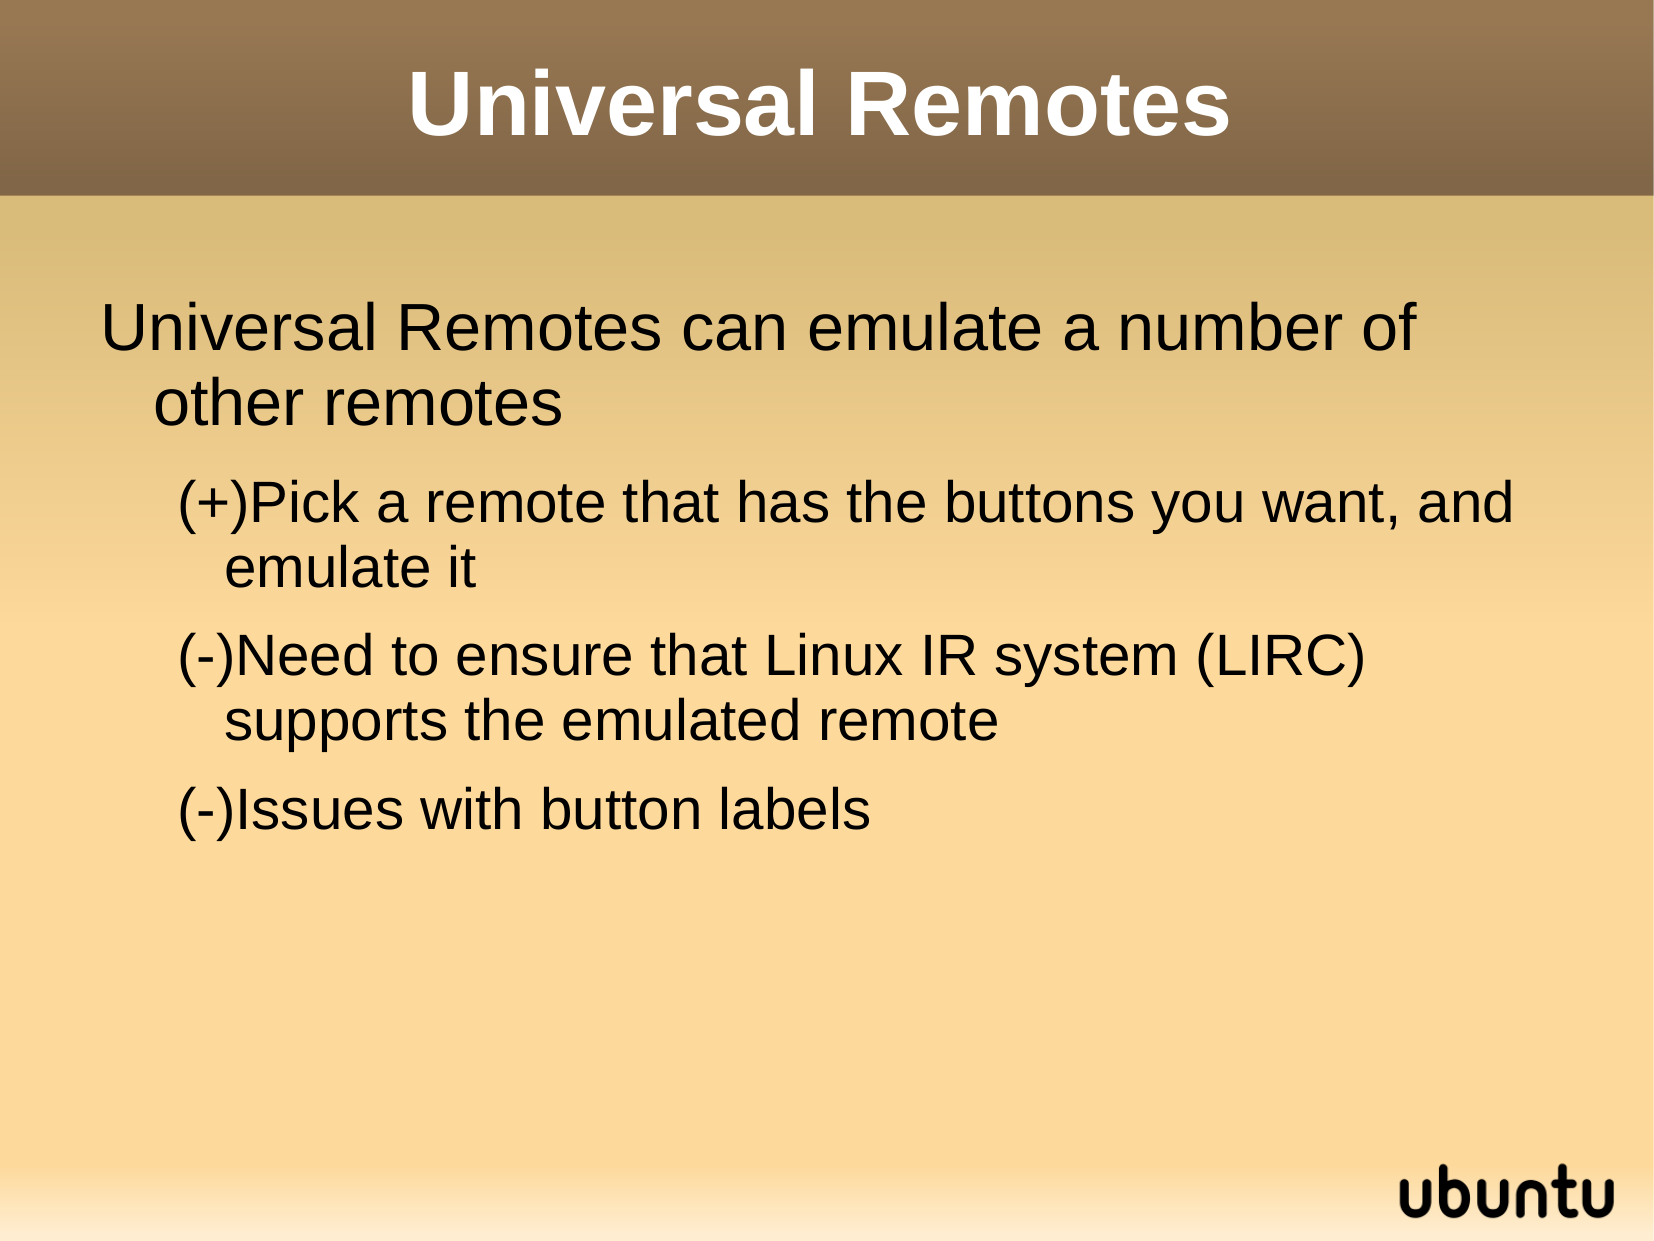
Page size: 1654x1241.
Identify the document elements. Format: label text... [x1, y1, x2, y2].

picture [0, 0, 1654, 1241]
list Universal Remotes can emulate a number of other remotes (+)Pick a remote that has the buttons you want, and emulate it (-)Need to ensure that Linux IR system (LIRC) supports the emulated remote (-)Issues with button labels [82, 290, 1571, 1094]
title Universal Remotes [76, 7, 1565, 200]
